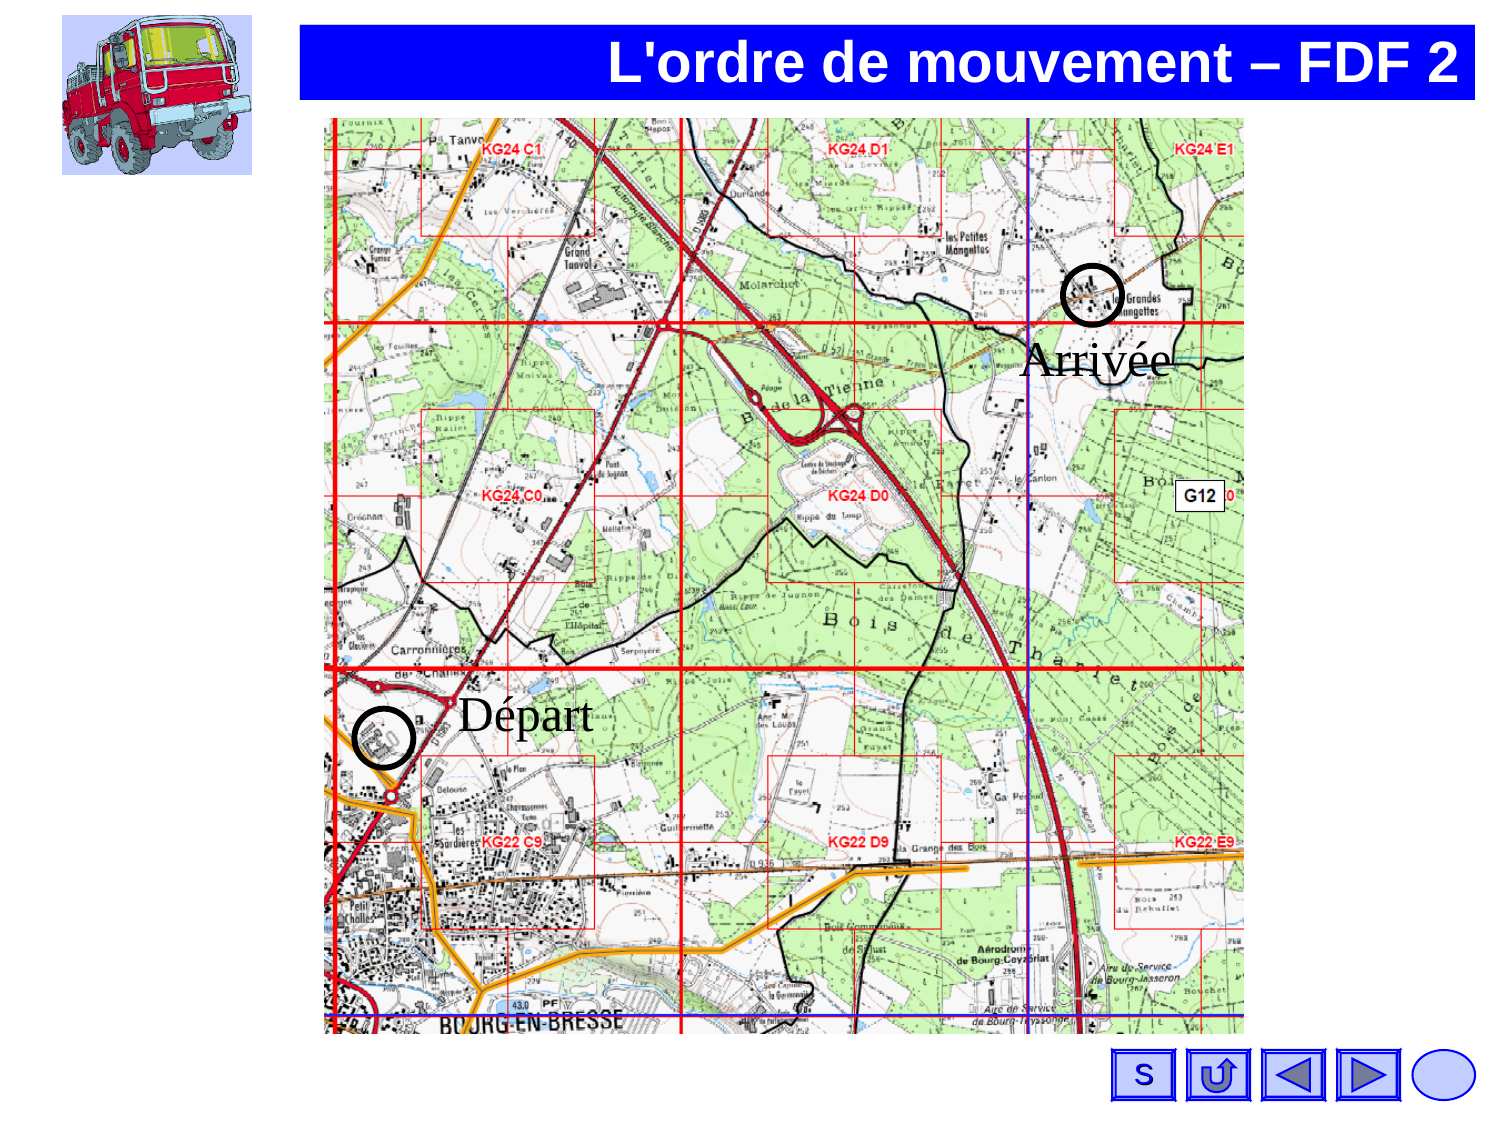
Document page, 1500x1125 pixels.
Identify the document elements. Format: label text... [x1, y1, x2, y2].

text_box [1412, 1050, 1476, 1101]
text_box Départ [442, 679, 650, 751]
picture [324, 118, 1244, 1034]
text_box Arrivée [1003, 324, 1211, 396]
text_box L'ordre de mouvement – FDF 2 [299, 24, 1475, 100]
